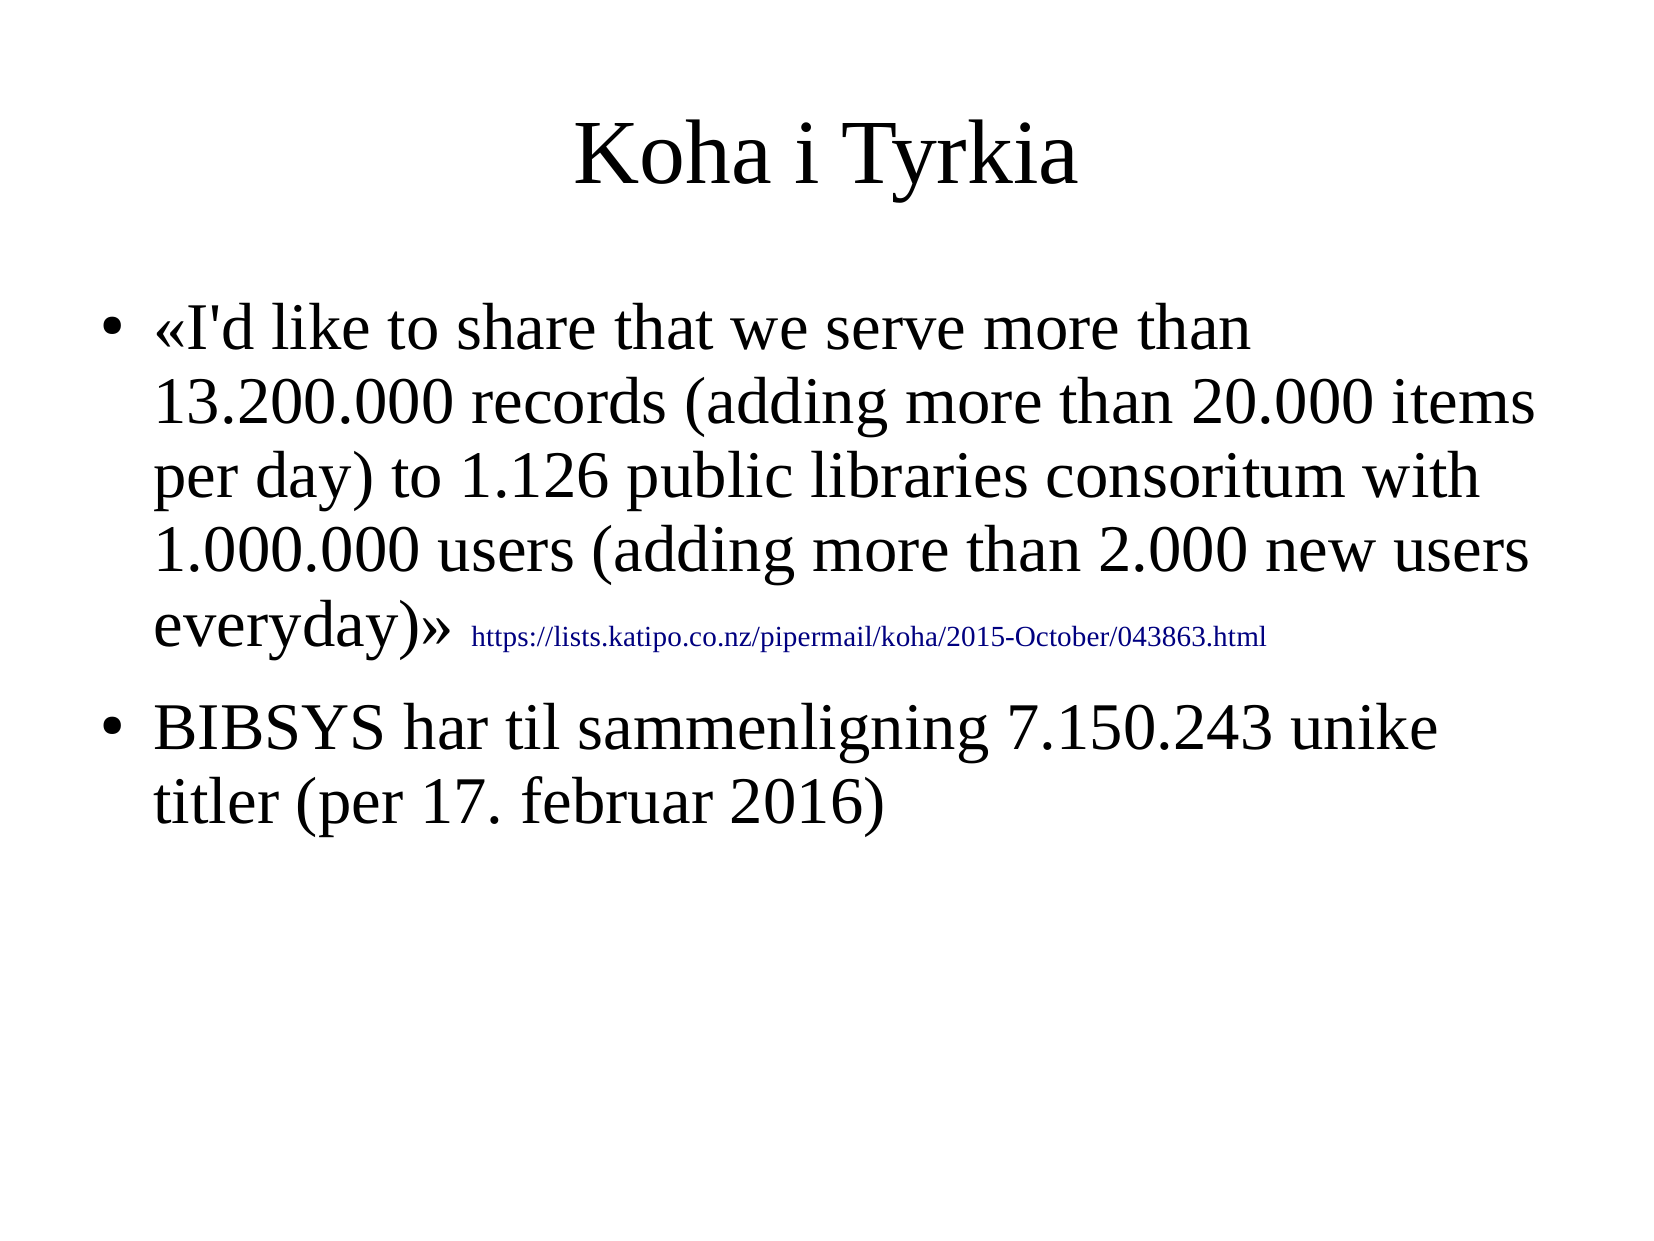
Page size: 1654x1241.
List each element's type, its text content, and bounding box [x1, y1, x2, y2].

title Koha i Tyrkia [82, 49, 1571, 257]
list «I'd like to share that we serve more than 13.200.000 records (adding more than 20.000 items per day) to 1.126 public libraries consoritum with 1.000.000 users (adding more than 2.000 new users everyday)» https://lists.katipo.co.nz/pipermail/koha/2015-October/043863.html BIBSYS har til sammenligning 7.150.243 unike titler (per 17. februar 2016) [82, 290, 1571, 1010]
